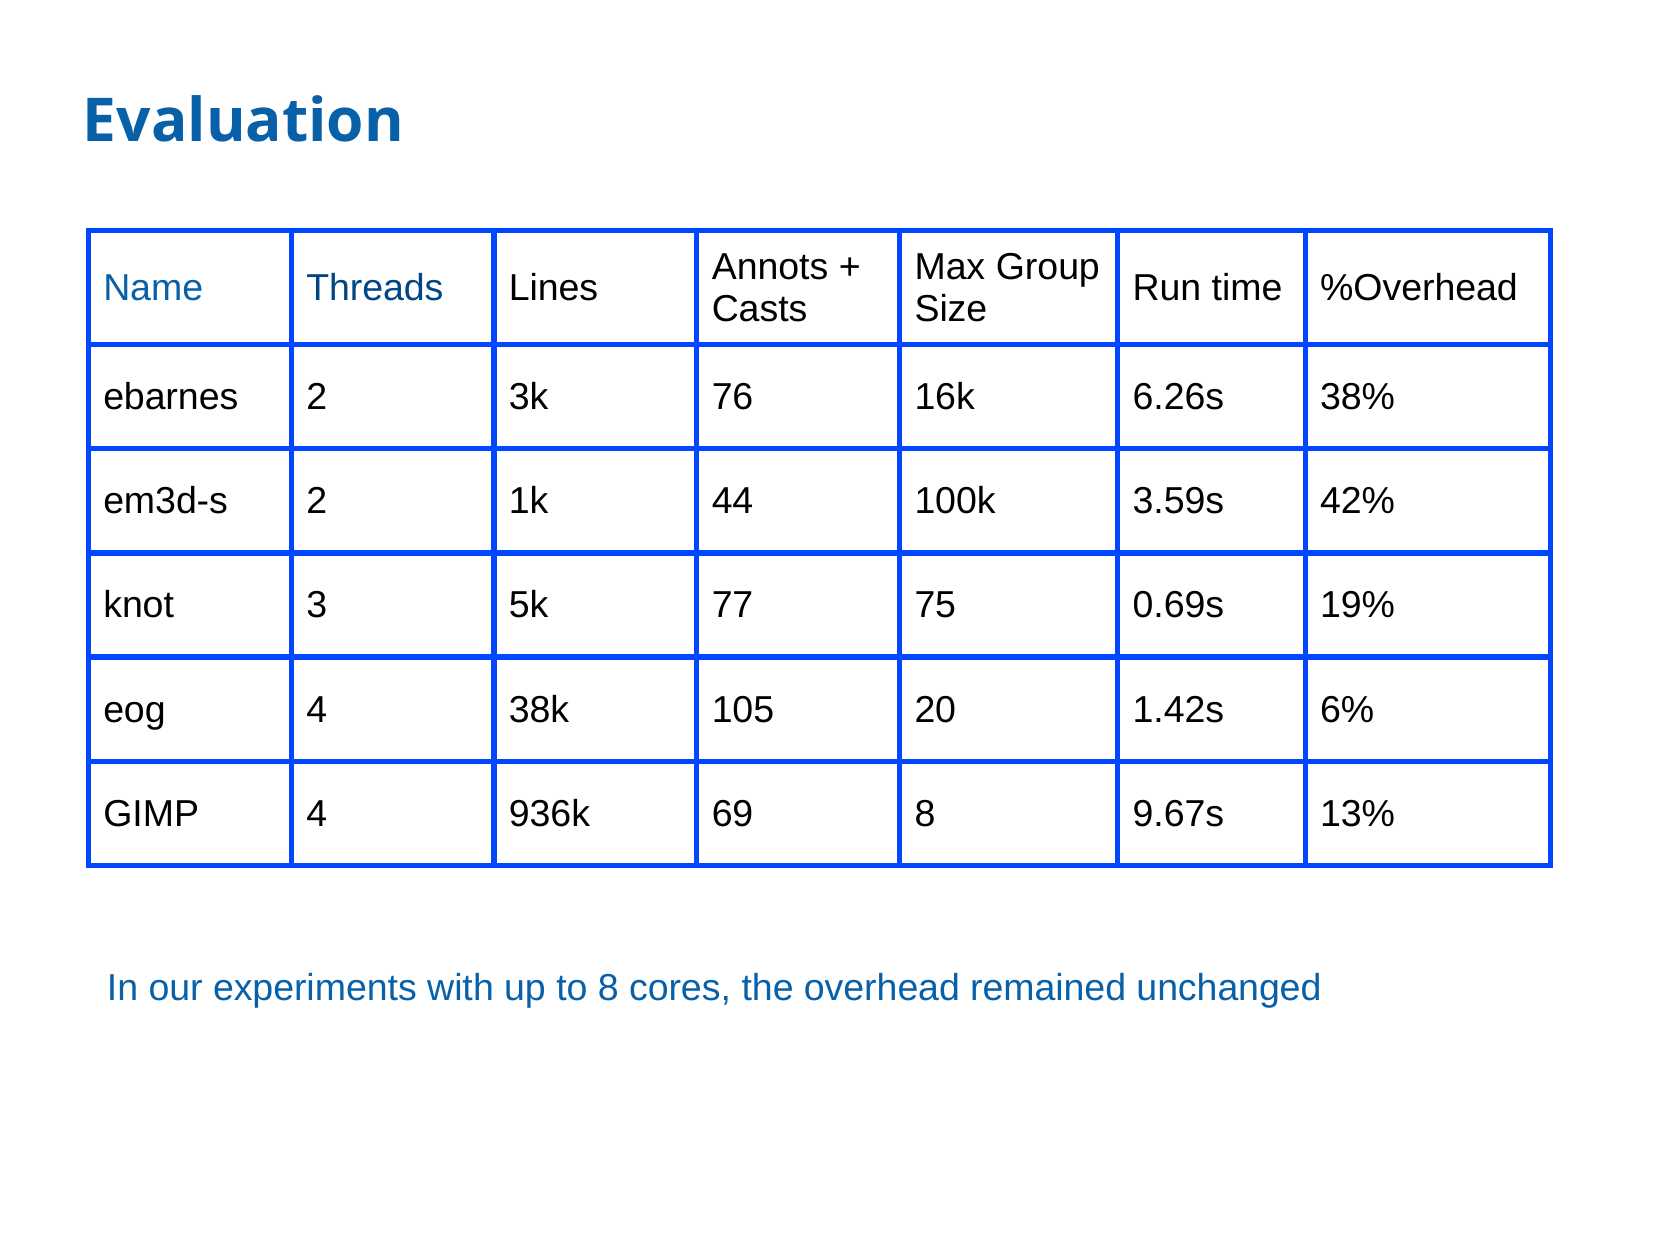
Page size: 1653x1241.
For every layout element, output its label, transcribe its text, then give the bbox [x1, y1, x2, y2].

table_cell 3.59s [1120, 451, 1303, 550]
title Evaluation [82, 56, 1571, 181]
table_cell 77 [699, 556, 897, 654]
table_cell 38% [1308, 347, 1548, 446]
table_cell 936k [497, 764, 694, 863]
table_cell 69 [699, 764, 897, 863]
table_cell 38k [497, 660, 694, 759]
table_cell 2 [294, 347, 491, 446]
table_cell 75 [902, 556, 1115, 654]
table_header Lines [497, 233, 694, 342]
table_cell 3k [497, 347, 694, 446]
table_cell 4 [294, 660, 491, 759]
table_cell 42% [1308, 451, 1548, 550]
table_cell 2 [294, 451, 491, 550]
table_cell 44 [699, 451, 897, 550]
table_header Name [91, 233, 289, 342]
table_cell 6% [1308, 660, 1548, 759]
table_cell 76 [699, 347, 897, 446]
table_cell 8 [902, 764, 1115, 863]
table_cell GIMP [91, 764, 289, 863]
table_cell 13% [1308, 764, 1548, 863]
table_cell 6.26s [1120, 347, 1303, 446]
table_header Max Group Size [902, 233, 1115, 342]
table_cell 19% [1308, 556, 1548, 654]
table_cell 9.67s [1120, 764, 1303, 863]
table_cell 5k [497, 556, 694, 654]
table_cell 0.69s [1120, 556, 1303, 654]
table_cell eog [91, 660, 289, 759]
table_cell 3 [294, 556, 491, 654]
text_box In our experiments with up to 8 cores, the overhead remained unchanged [92, 959, 1513, 1017]
table_cell em3d-s [91, 451, 289, 550]
table_cell 1k [497, 451, 694, 550]
table_cell 100k [902, 451, 1115, 550]
table_cell 20 [902, 660, 1115, 759]
table_cell 16k [902, 347, 1115, 446]
table_cell 105 [699, 660, 897, 759]
table_header %Overhead [1308, 233, 1548, 342]
table_cell 4 [294, 764, 491, 863]
table_header Threads [294, 233, 491, 342]
table_header Annots + Casts [699, 233, 897, 342]
table_cell knot [91, 556, 289, 654]
table_cell 1.42s [1120, 660, 1303, 759]
table_header Run time [1120, 233, 1303, 342]
table_cell ebarnes [91, 347, 289, 446]
